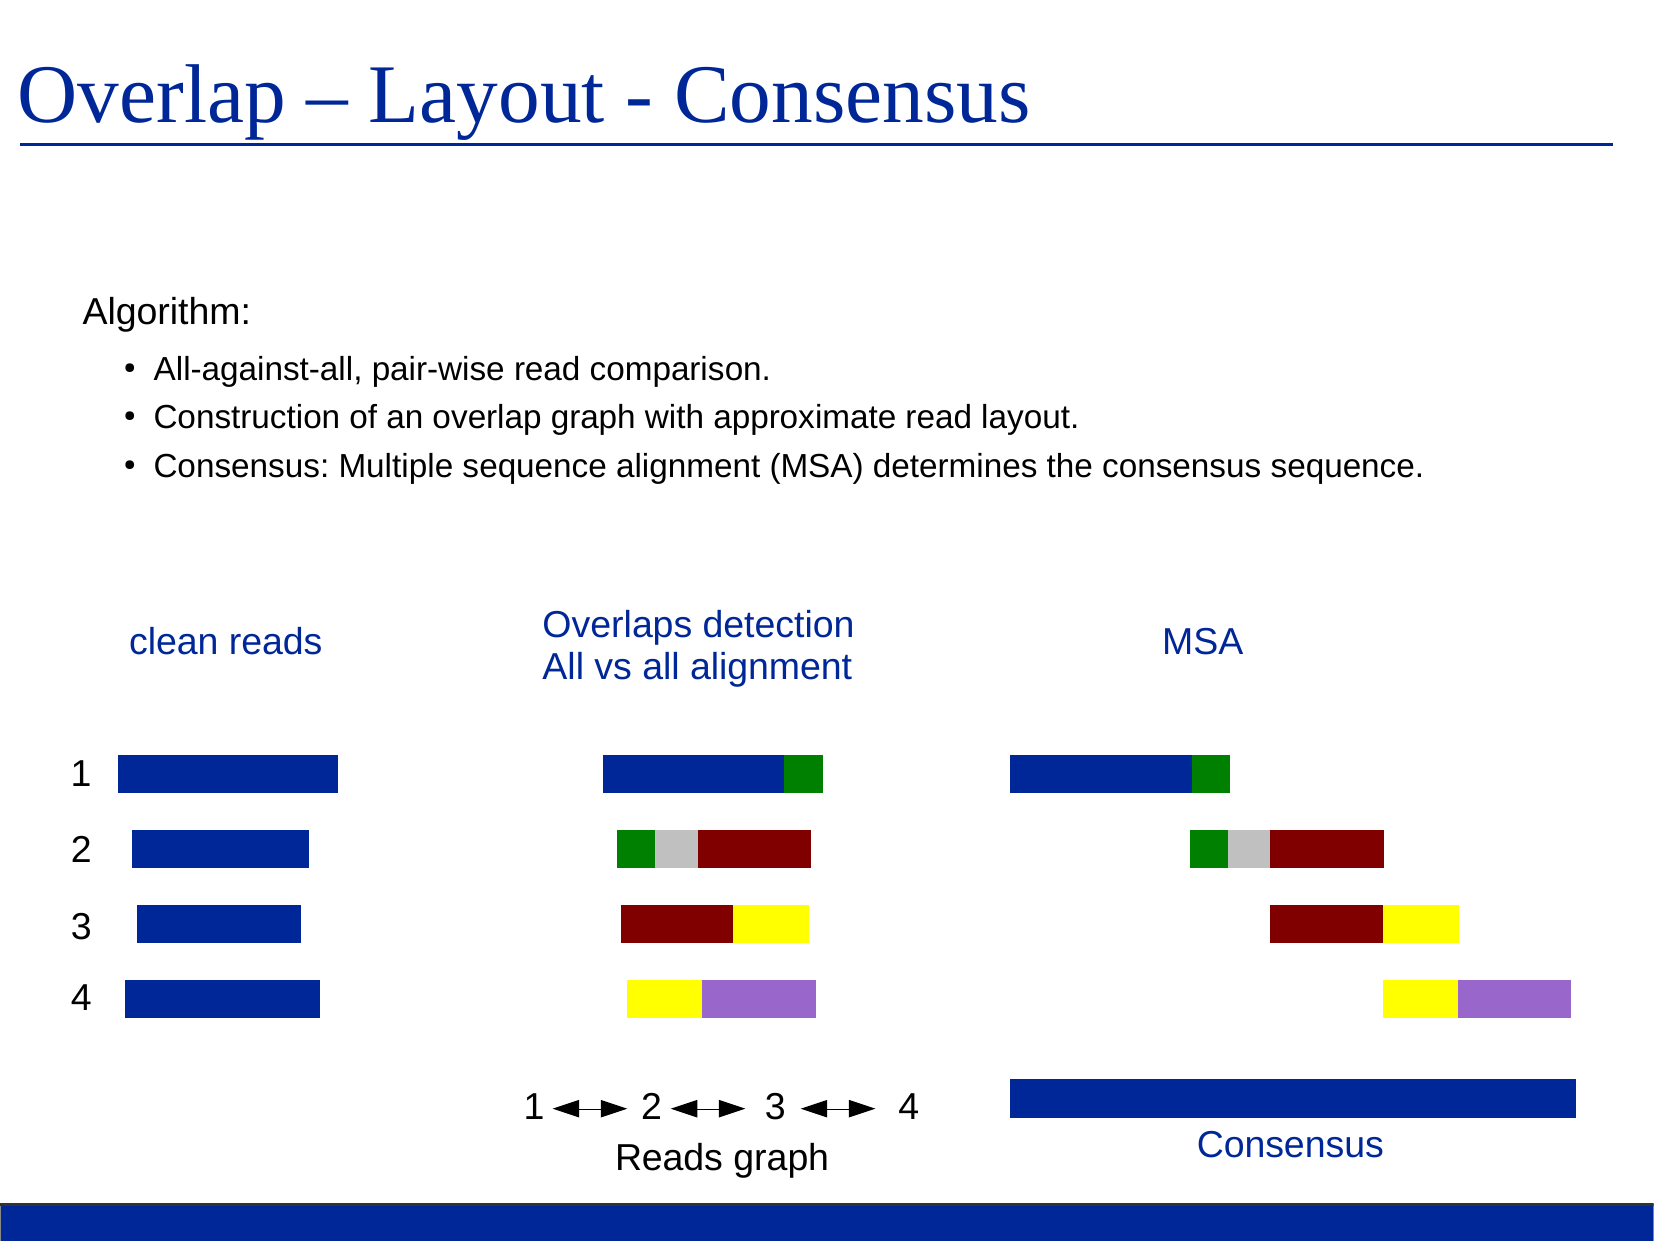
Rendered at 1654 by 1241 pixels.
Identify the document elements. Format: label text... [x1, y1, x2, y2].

text_box [137, 905, 301, 943]
text_box 2 [626, 1077, 677, 1128]
text_box [125, 980, 320, 1018]
text_box [617, 830, 811, 868]
text_box 2 [55, 821, 107, 879]
text_box [118, 755, 338, 793]
text_box [1383, 980, 1571, 1018]
text_box [1190, 830, 1384, 868]
text_box clean reads [114, 613, 338, 671]
text_box 4 [56, 969, 107, 1027]
text_box [621, 905, 809, 943]
text_box 3 [56, 898, 107, 956]
text_box Consensus [1182, 1116, 1429, 1174]
title Overlap – Layout - Consensus [17, 0, 1589, 198]
text_box [1270, 905, 1459, 943]
text_box Overlaps detection All vs all alignment [527, 595, 873, 695]
text_box 3 [750, 1077, 801, 1128]
text_box Reads graph [600, 1128, 853, 1186]
text_box [1010, 1079, 1576, 1118]
list Algorithm: All-against-all, pair-wise read comparison. Construction of an overlap graph with approximate read layout. Consensus: Multiple sequence alignment (MSA) determines the consensus sequence. [82, 290, 1571, 1109]
text_box 4 [883, 1078, 934, 1136]
text_box MSA [1147, 613, 1452, 671]
text_box 1 [55, 744, 107, 802]
text_box [603, 755, 823, 793]
text_box [132, 830, 309, 868]
text_box [627, 980, 816, 1018]
text_box [1010, 755, 1230, 793]
text_box 1 [508, 1078, 560, 1135]
